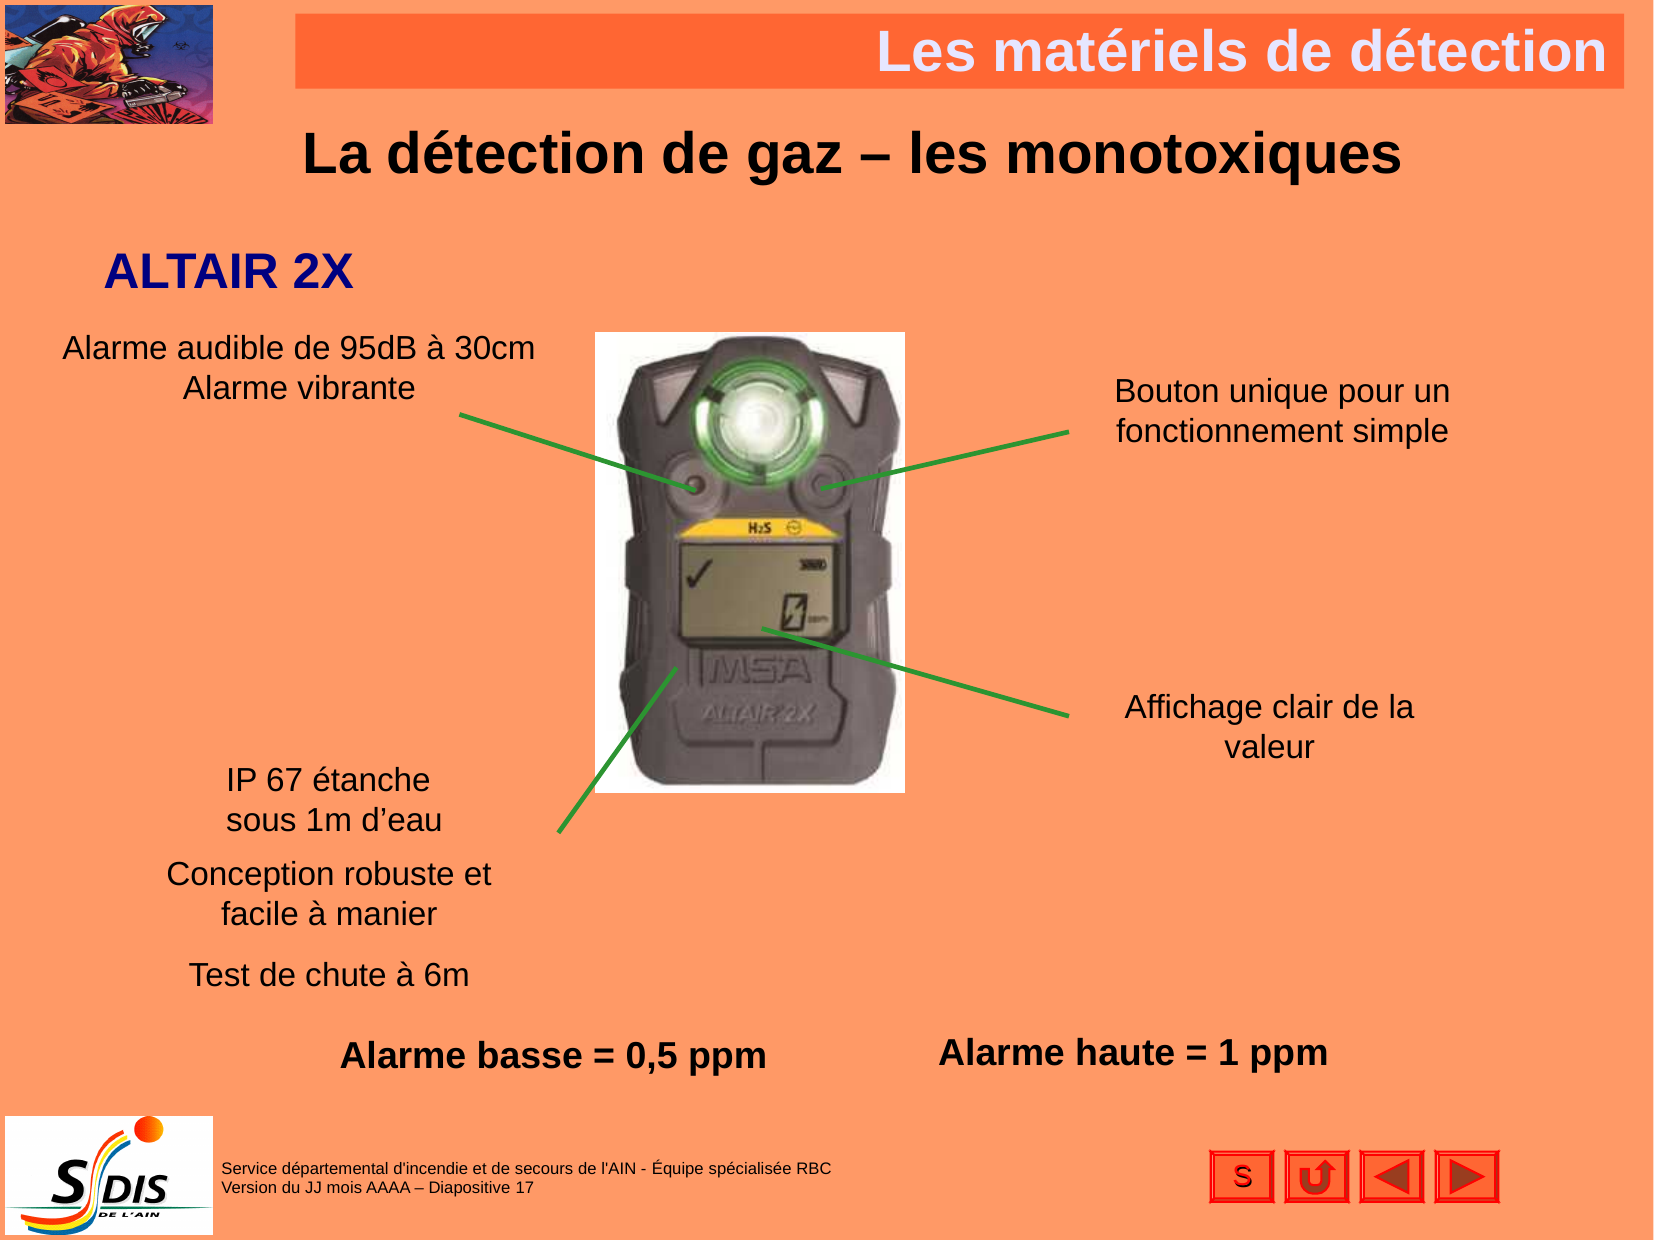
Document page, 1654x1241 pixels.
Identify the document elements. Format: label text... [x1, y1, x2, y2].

text_box IP 67 étanche sous 1m d’eau [211, 750, 460, 846]
text_box La détection de gaz – les monotoxiques [287, 112, 1420, 193]
picture [5, 5, 213, 124]
text_box Alarme haute = 1 ppm [923, 1023, 1343, 1082]
text_box Alarme audible de 95dB à 30cm Alarme vibrante [36, 318, 563, 414]
text_box Conception robuste et facile à manier Test de chute à 6m [128, 844, 531, 1001]
text_box Les matériels de détection [295, 13, 1625, 89]
text_box Alarme basse = 0,5 ppm [324, 1027, 782, 1086]
picture [5, 1116, 213, 1235]
text_box ALTAIR 2X [88, 236, 369, 309]
text_box Affichage clair de la valeur [1069, 677, 1471, 773]
picture [595, 332, 905, 794]
text_box Bouton unique pour un fonctionnement simple [1082, 361, 1484, 457]
